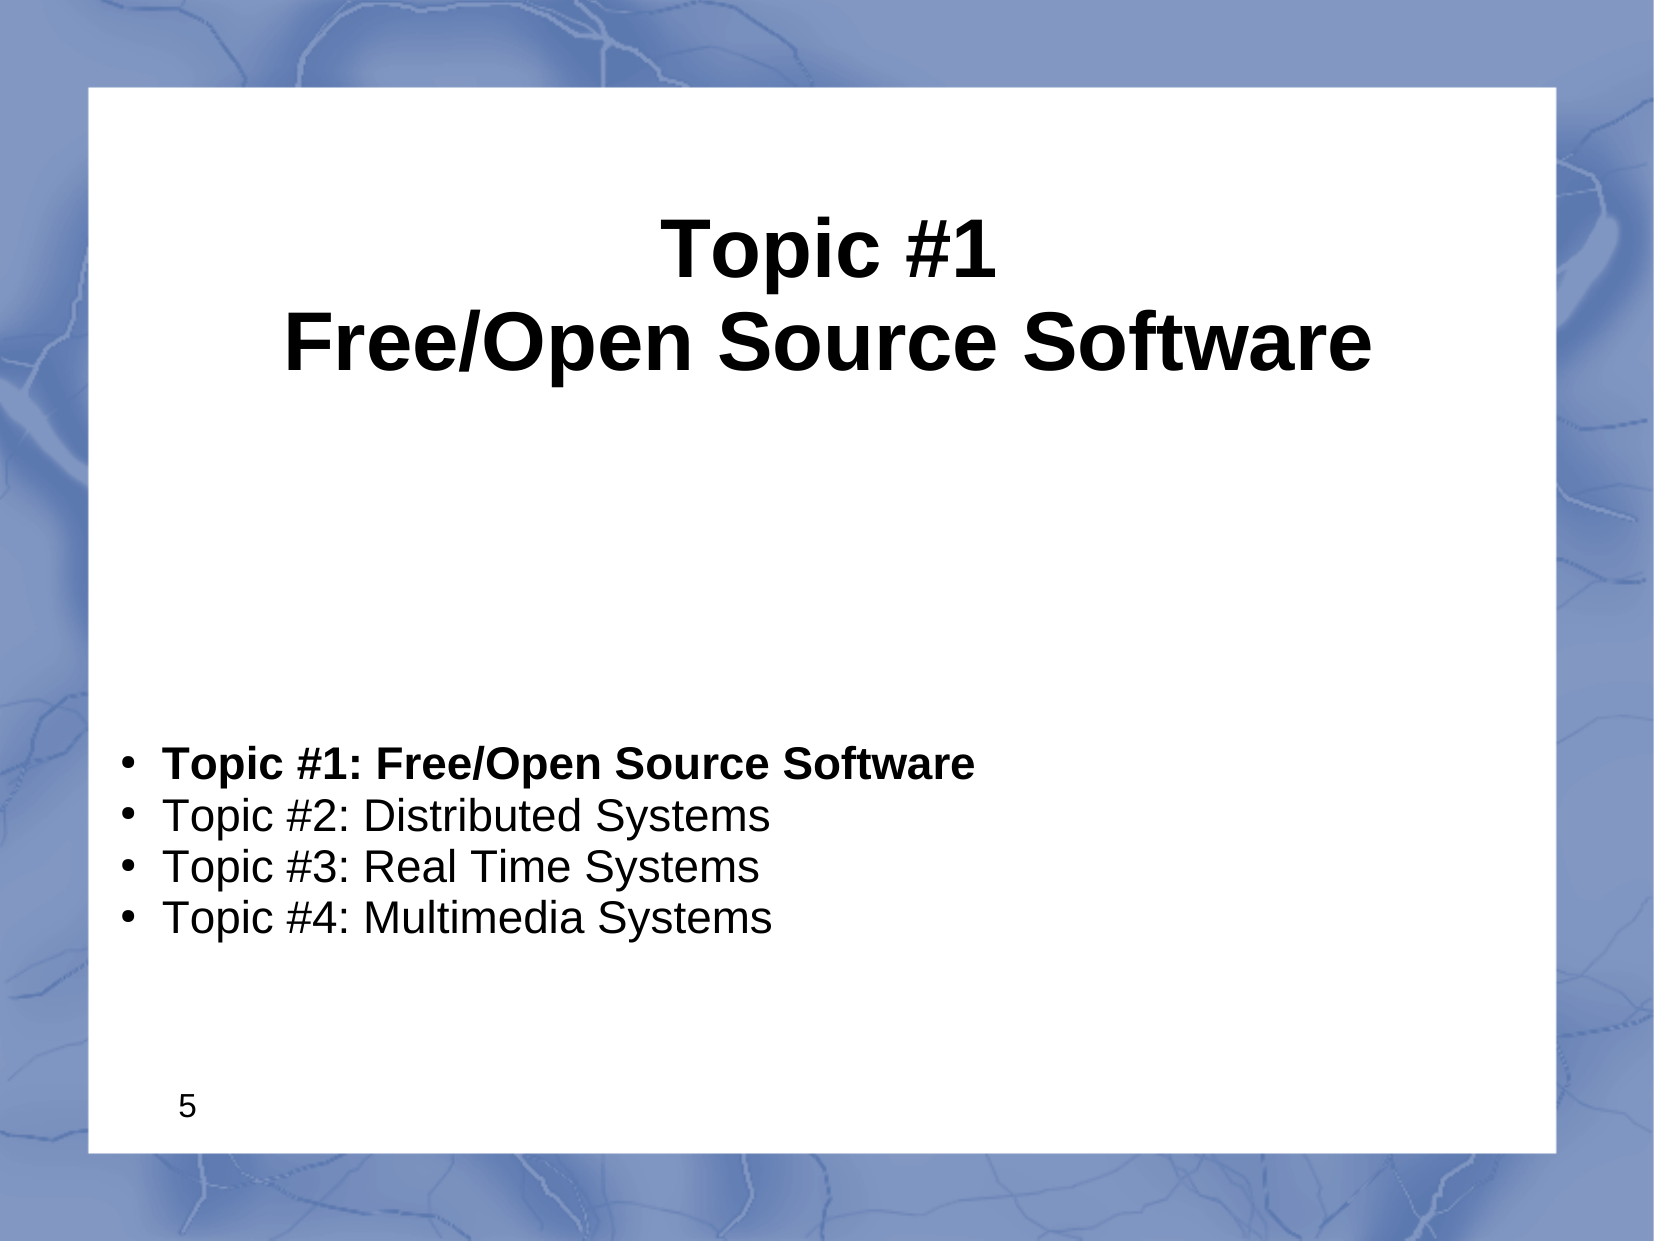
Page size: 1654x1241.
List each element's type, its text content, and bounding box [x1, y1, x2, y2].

picture [0, 0, 1654, 1241]
subtitle Topic #1 Free/Open Source Software Topic #1: Free/Open Source Software Topic #2: Distributed Systems Topic #3: Real Time Systems Topic #4: Multimedia Systems [120, 95, 1538, 1051]
